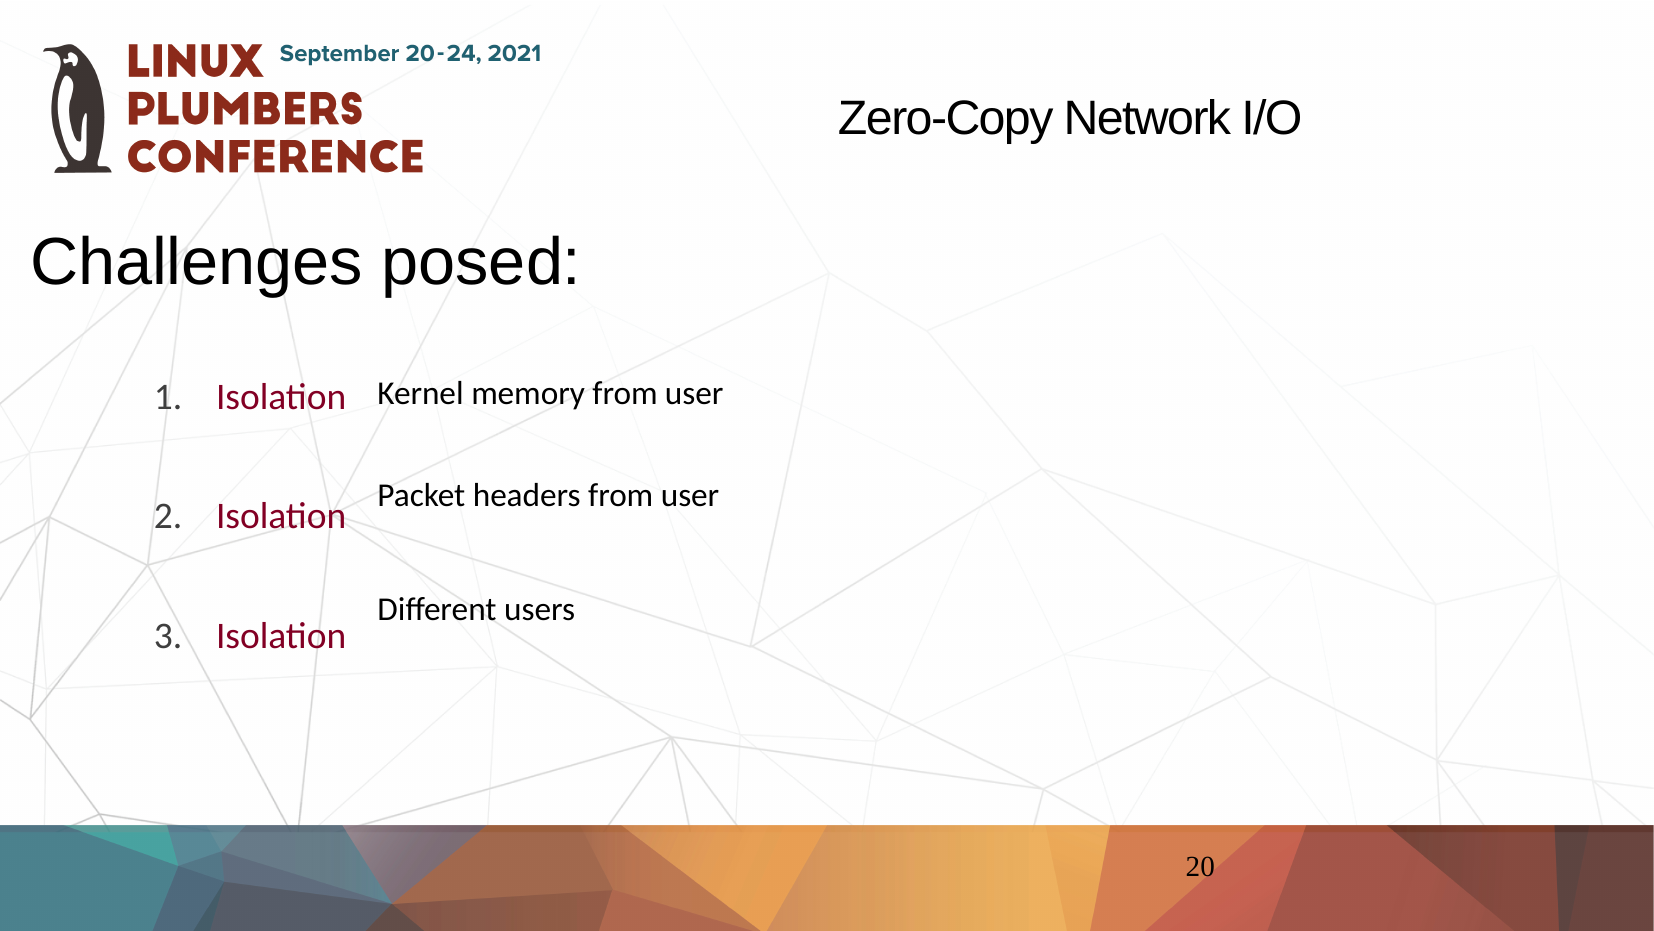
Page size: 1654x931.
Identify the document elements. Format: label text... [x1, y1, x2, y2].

text_box [1185, 847, 1571, 912]
title Zero-Copy Network I/O [570, 37, 1571, 193]
text_box Packet headers from user [377, 472, 725, 514]
text_box Different users [377, 587, 579, 628]
list Challenges posed: Isolation Isolation Isolation [30, 217, 1606, 811]
text_box Kernel memory from user [377, 370, 730, 412]
